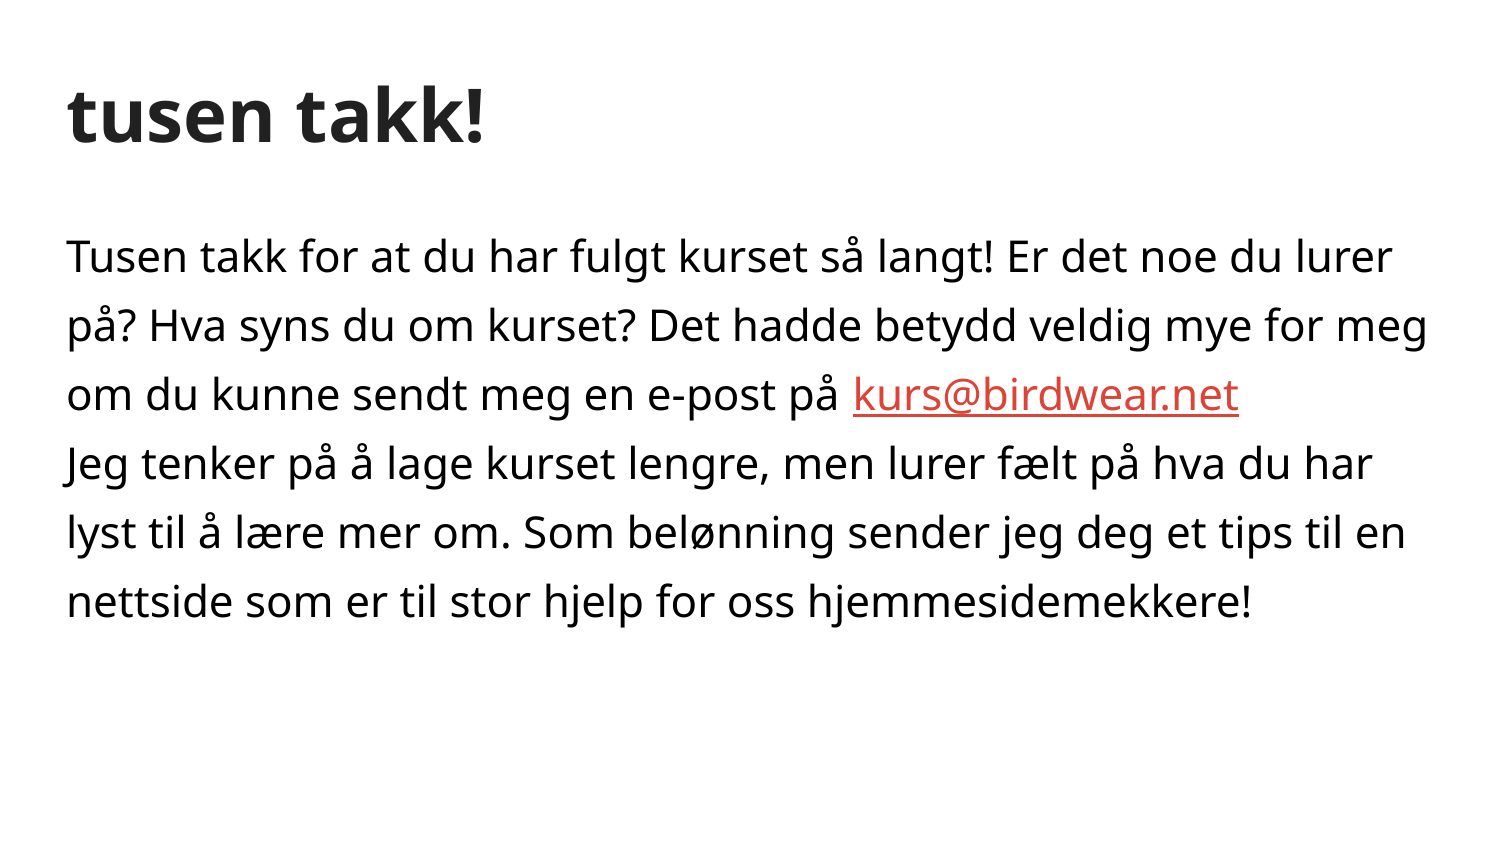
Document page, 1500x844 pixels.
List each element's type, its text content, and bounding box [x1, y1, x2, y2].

list Tusen takk for at du har fulgt kurset så langt! Er det noe du lurer på? Hva syns du om kurset? Det hadde betydd veldig mye for meg om du kunne sendt meg en e-post på kurs@birdwear.net Jeg tenker på å lage kurset lengre, men lurer fælt på hva du har lyst til å lære mer om. Som belønning sender jeg deg et tips til en nettside som er til stor hjelp for oss hjemmesidemekkere! [51, 201, 1449, 750]
title tusen takk! [51, 48, 1449, 180]
